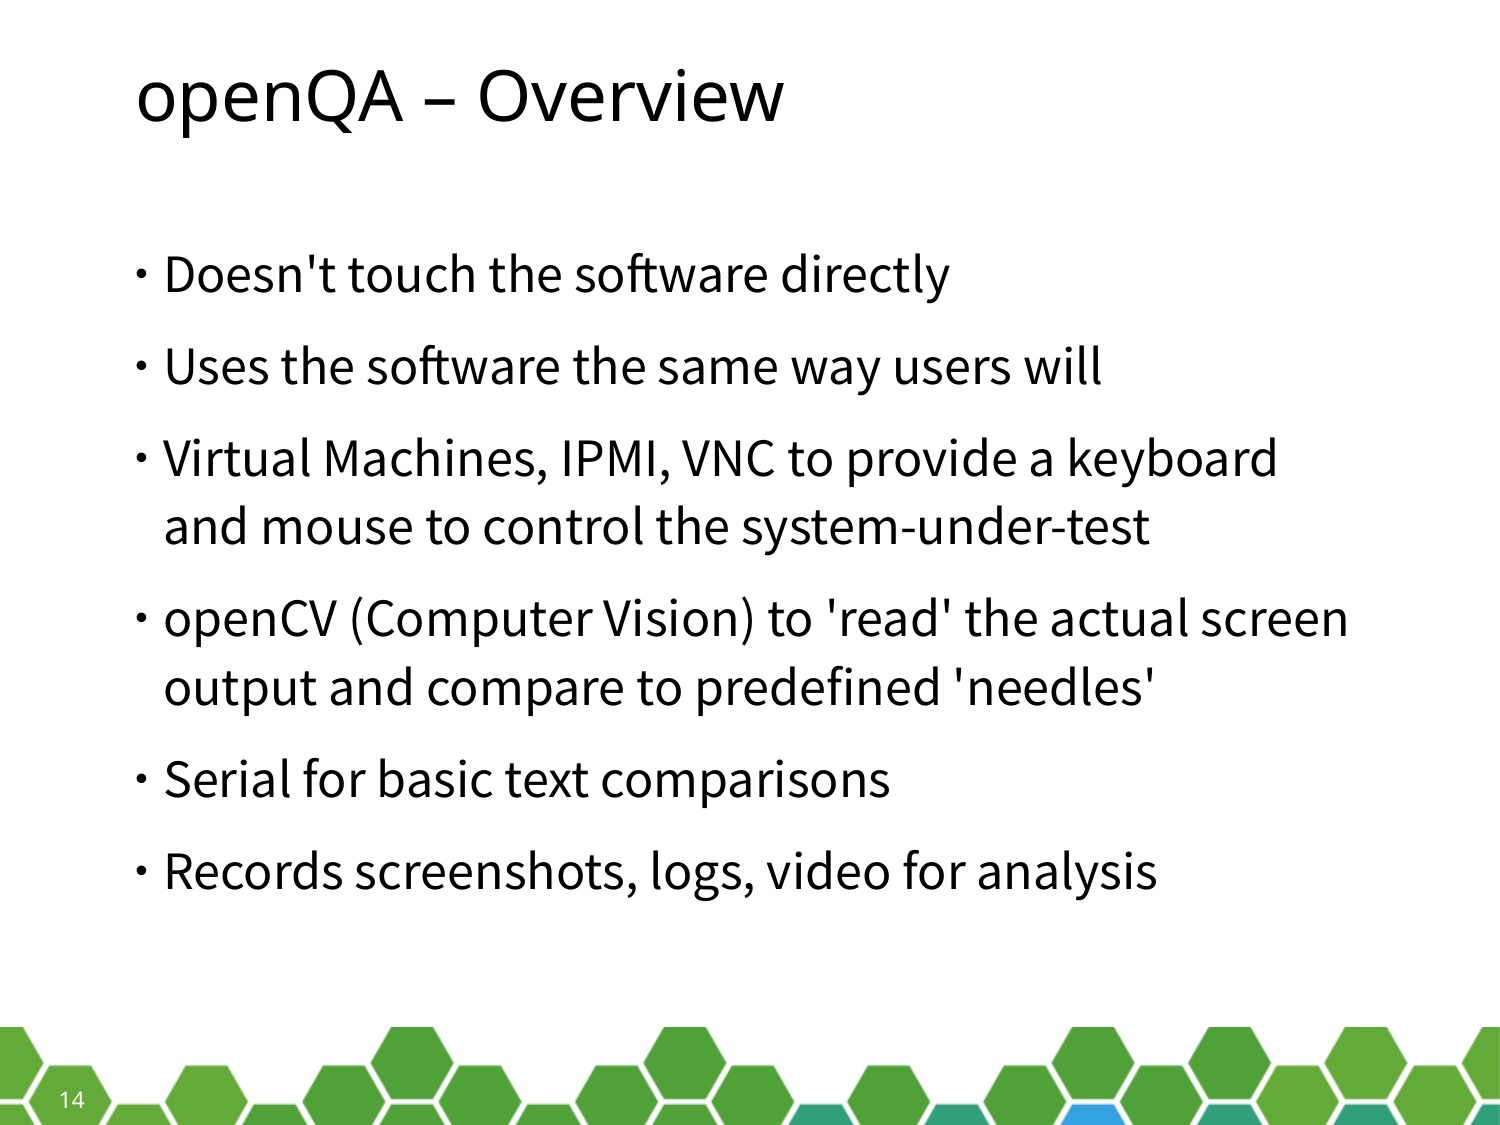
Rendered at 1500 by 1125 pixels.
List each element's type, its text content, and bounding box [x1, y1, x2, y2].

title openQA – Overview [135, 12, 1372, 175]
list Doesn't touch the software directly Uses the software the same way users will Virtual Machines, IPMI, VNC to provide a keyboard and mouse to control the system-under-test openCV (Computer Vision) to 'read' the actual screen output and compare to predefined 'needles' Serial for basic text comparisons Records screenshots, logs, video for analysis [135, 238, 1372, 892]
picture [0, 1027, 1500, 1125]
